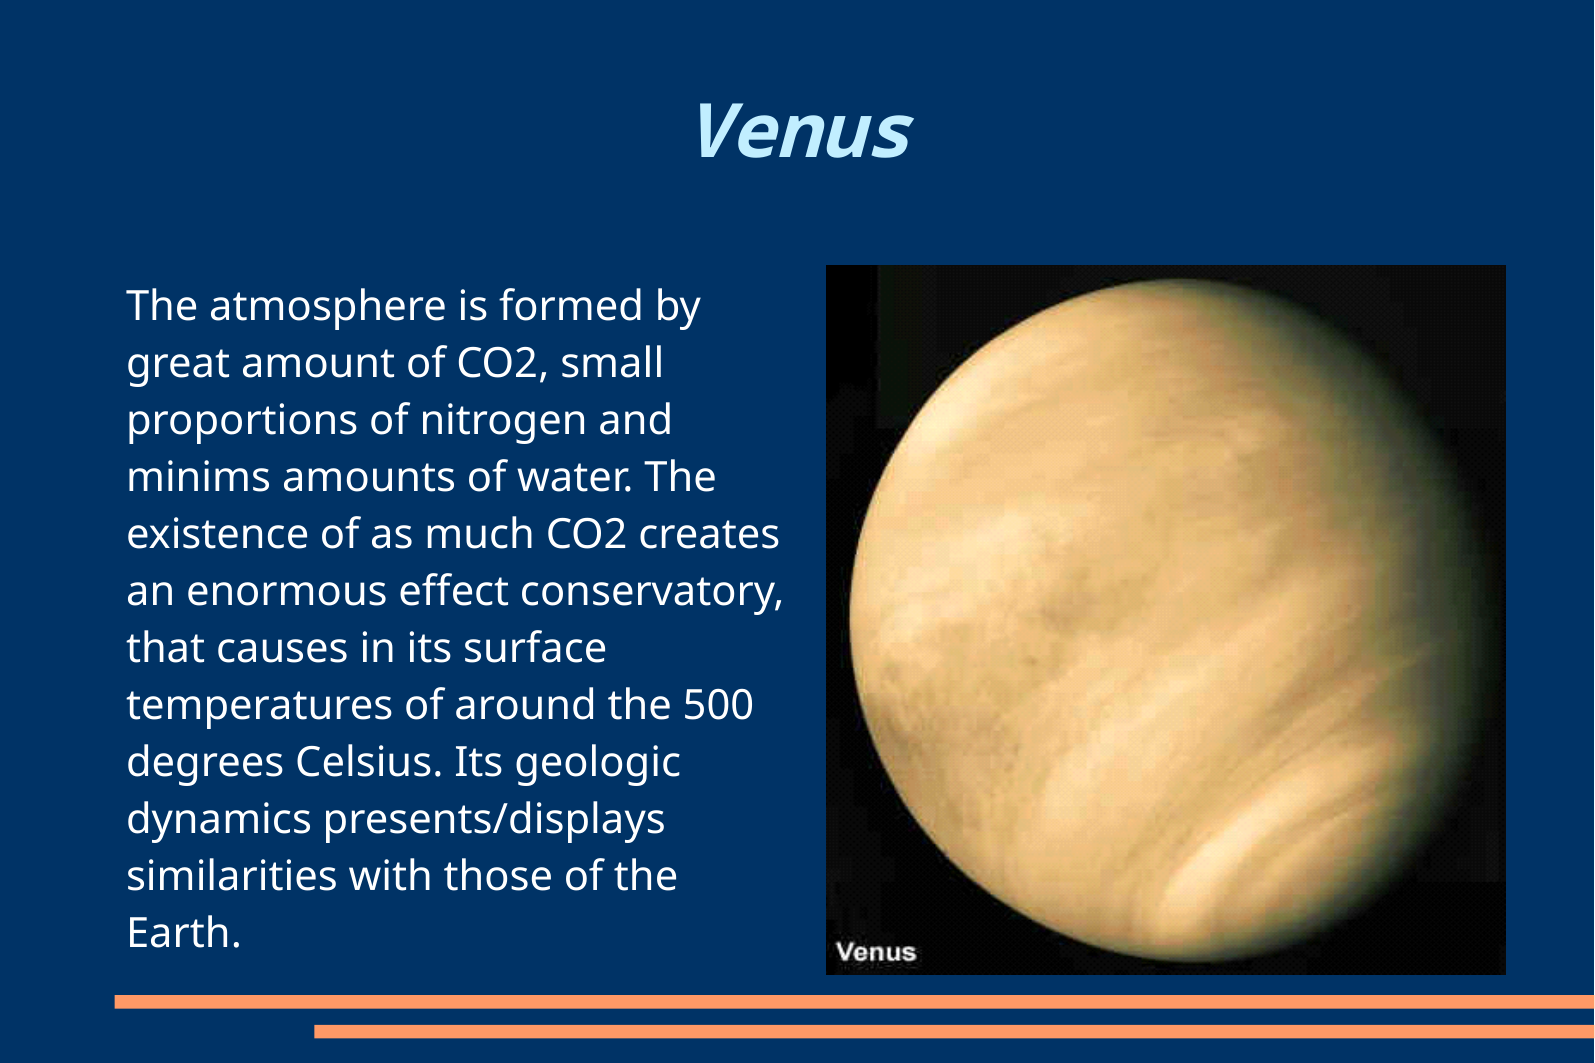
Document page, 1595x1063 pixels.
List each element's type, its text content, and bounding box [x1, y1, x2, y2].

title Venus [117, 47, 1479, 210]
picture [826, 265, 1506, 975]
list The atmosphere is formed by great amount of CO2, small proportions of nitrogen and minims amounts of water. The existence of as much CO2 creates an enormous effect conservatory, that causes in its surface temperatures of around the 500 degrees Celsius. Its geologic dynamics presents/displays similarities with those of the Earth. [117, 276, 795, 810]
